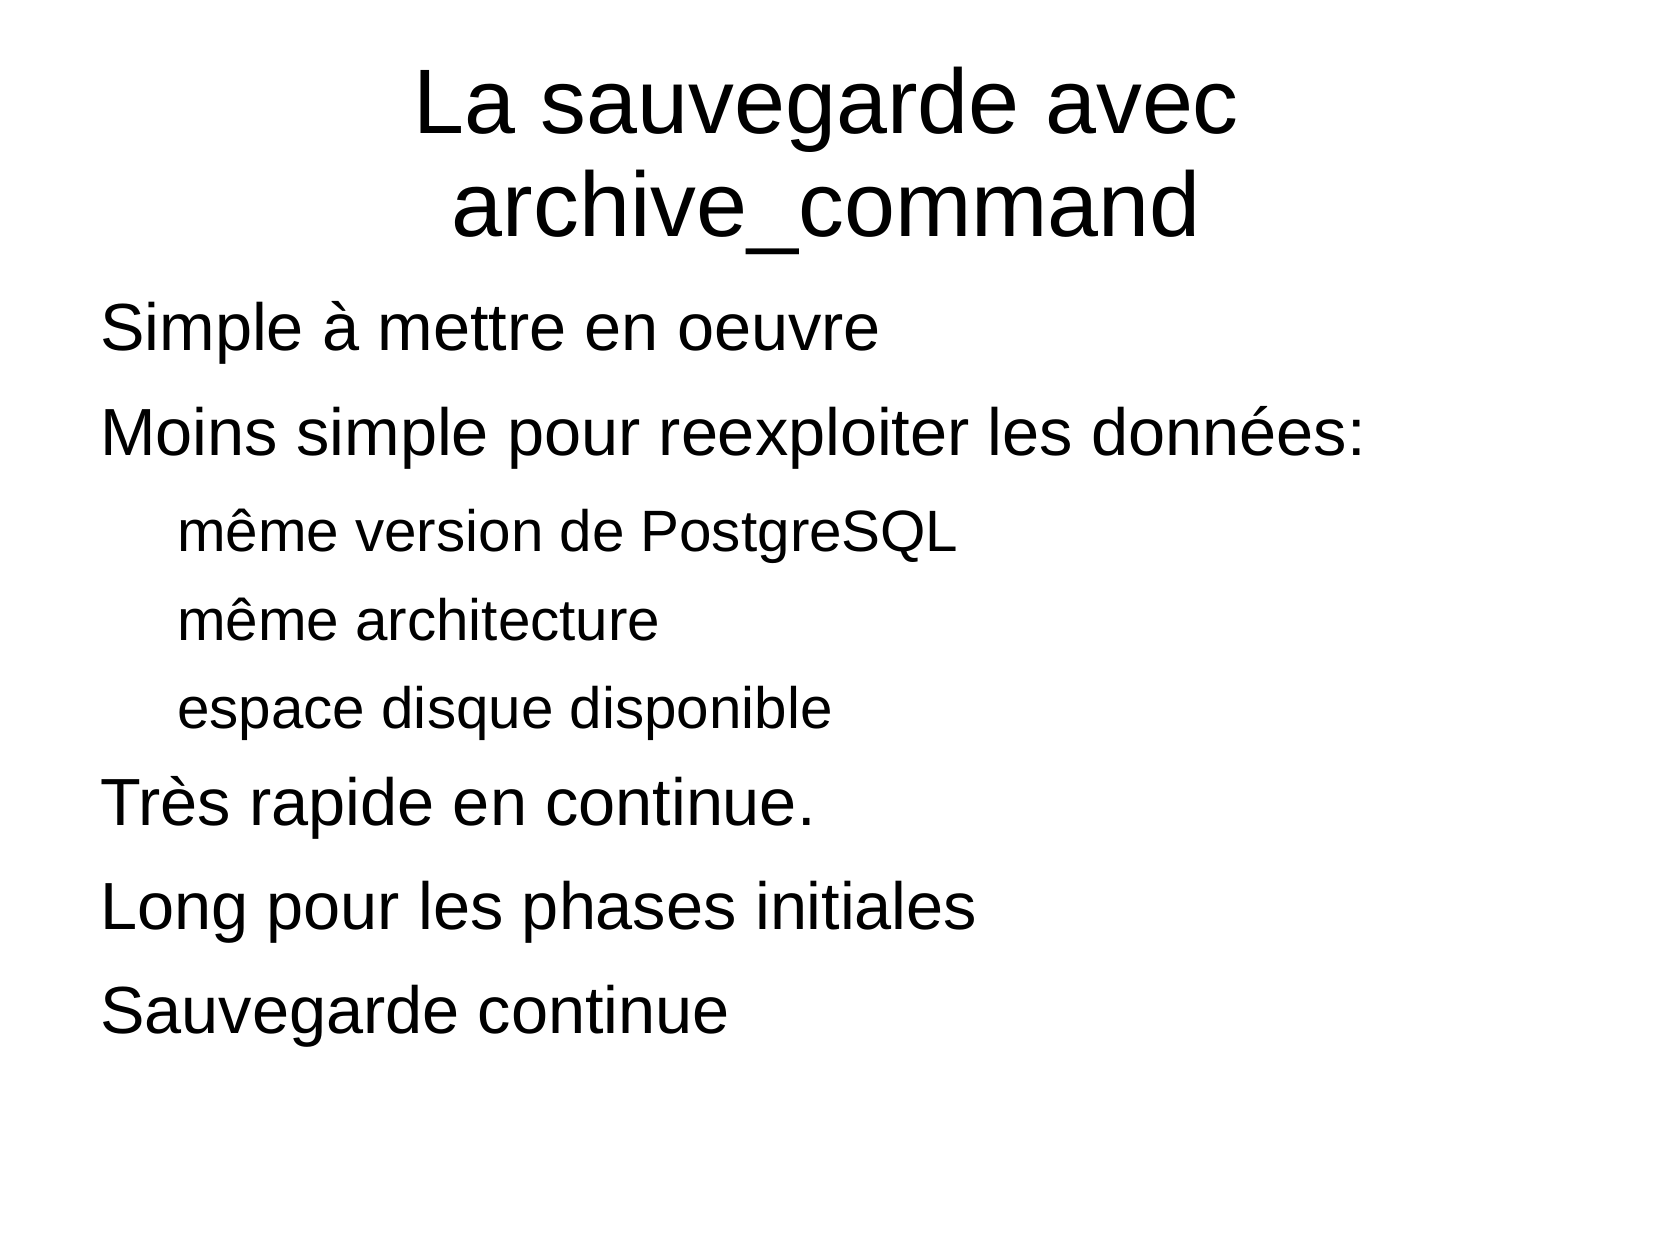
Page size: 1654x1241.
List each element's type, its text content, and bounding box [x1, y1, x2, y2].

list Simple à mettre en oeuvre Moins simple pour reexploiter les données: même version de PostgreSQL même architecture espace disque disponible Très rapide en continue. Long pour les phases initiales Sauvegarde continue [82, 290, 1571, 1112]
title La sauvegarde avec archive_command [82, 39, 1571, 267]
